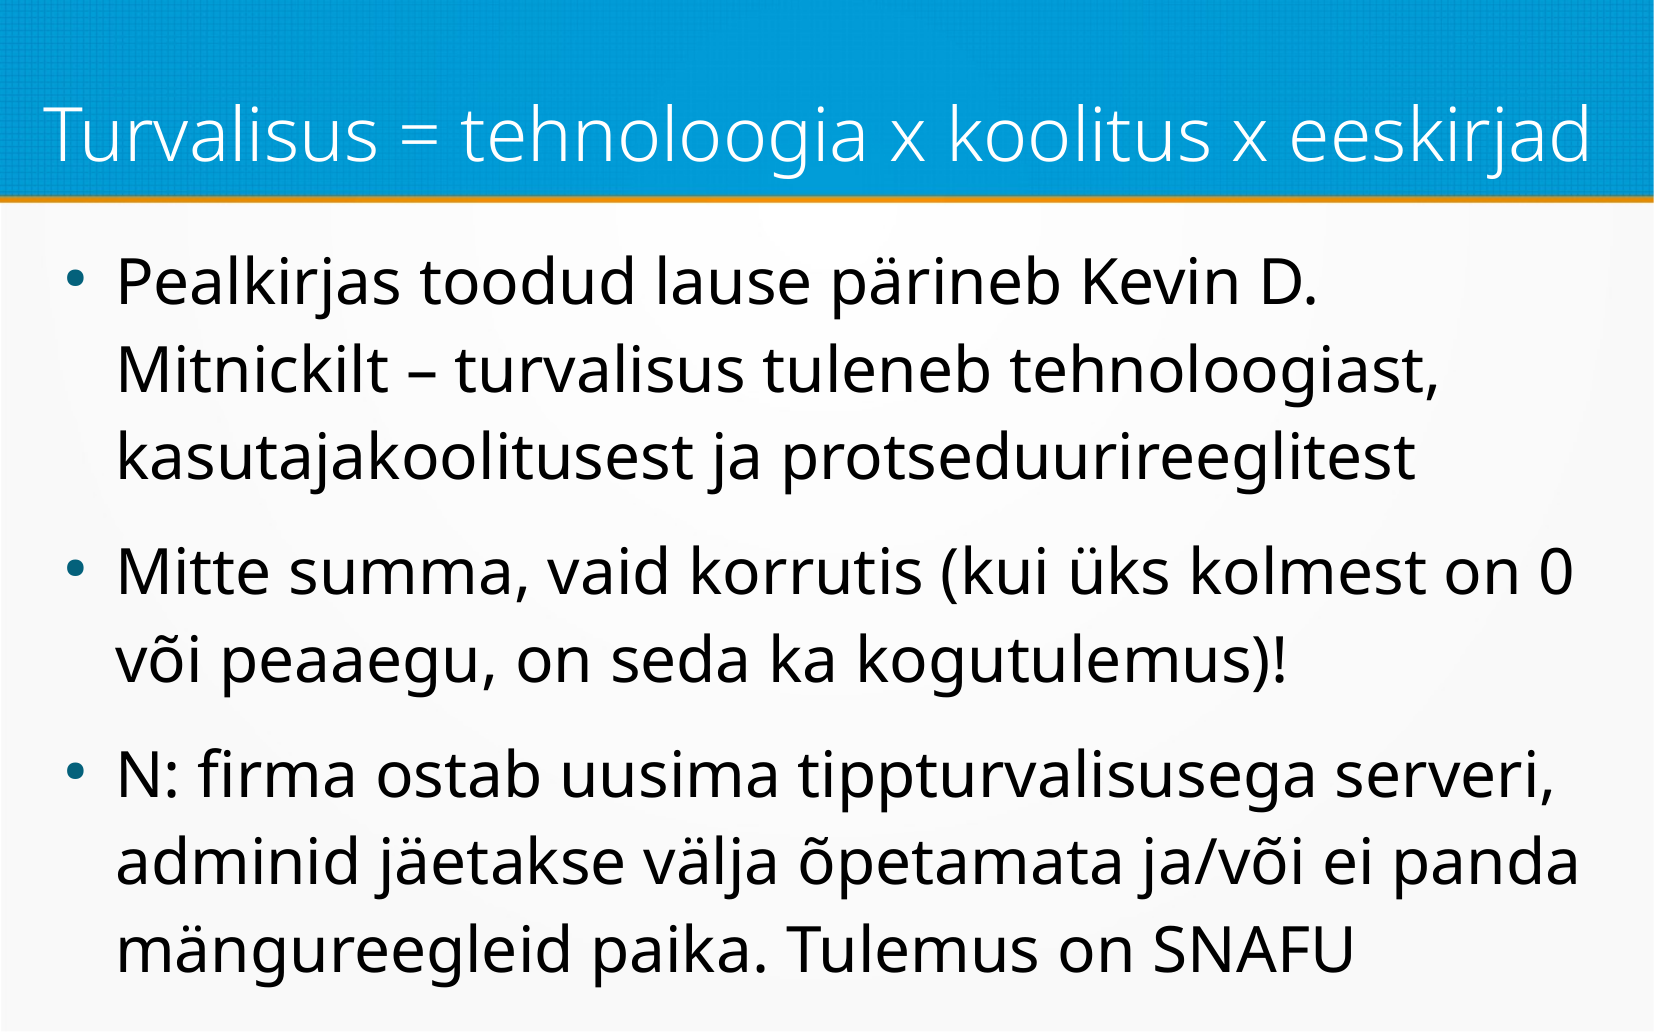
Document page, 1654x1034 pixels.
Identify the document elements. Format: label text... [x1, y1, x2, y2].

picture [0, 195, 1654, 1034]
list Pealkirjas toodud lause pärineb Kevin D. Mitnickilt – turvalisus tuleneb tehnoloogiast, kasutajakoolitusest ja protseduurireeglitest Mitte summa, vaid korrutis (kui üks kolmest on 0 või peaaegu, on seda ka kogutulemus)! N: firma ostab uusima tippturvalisusega serveri, adminid jäetakse välja õpetamata ja/või ei panda mängureegleid paika. Tulemus on SNAFU [47, 236, 1607, 1002]
title Turvalisus = tehnoloogia x koolitus x eeskirjad [43, 0, 1619, 184]
